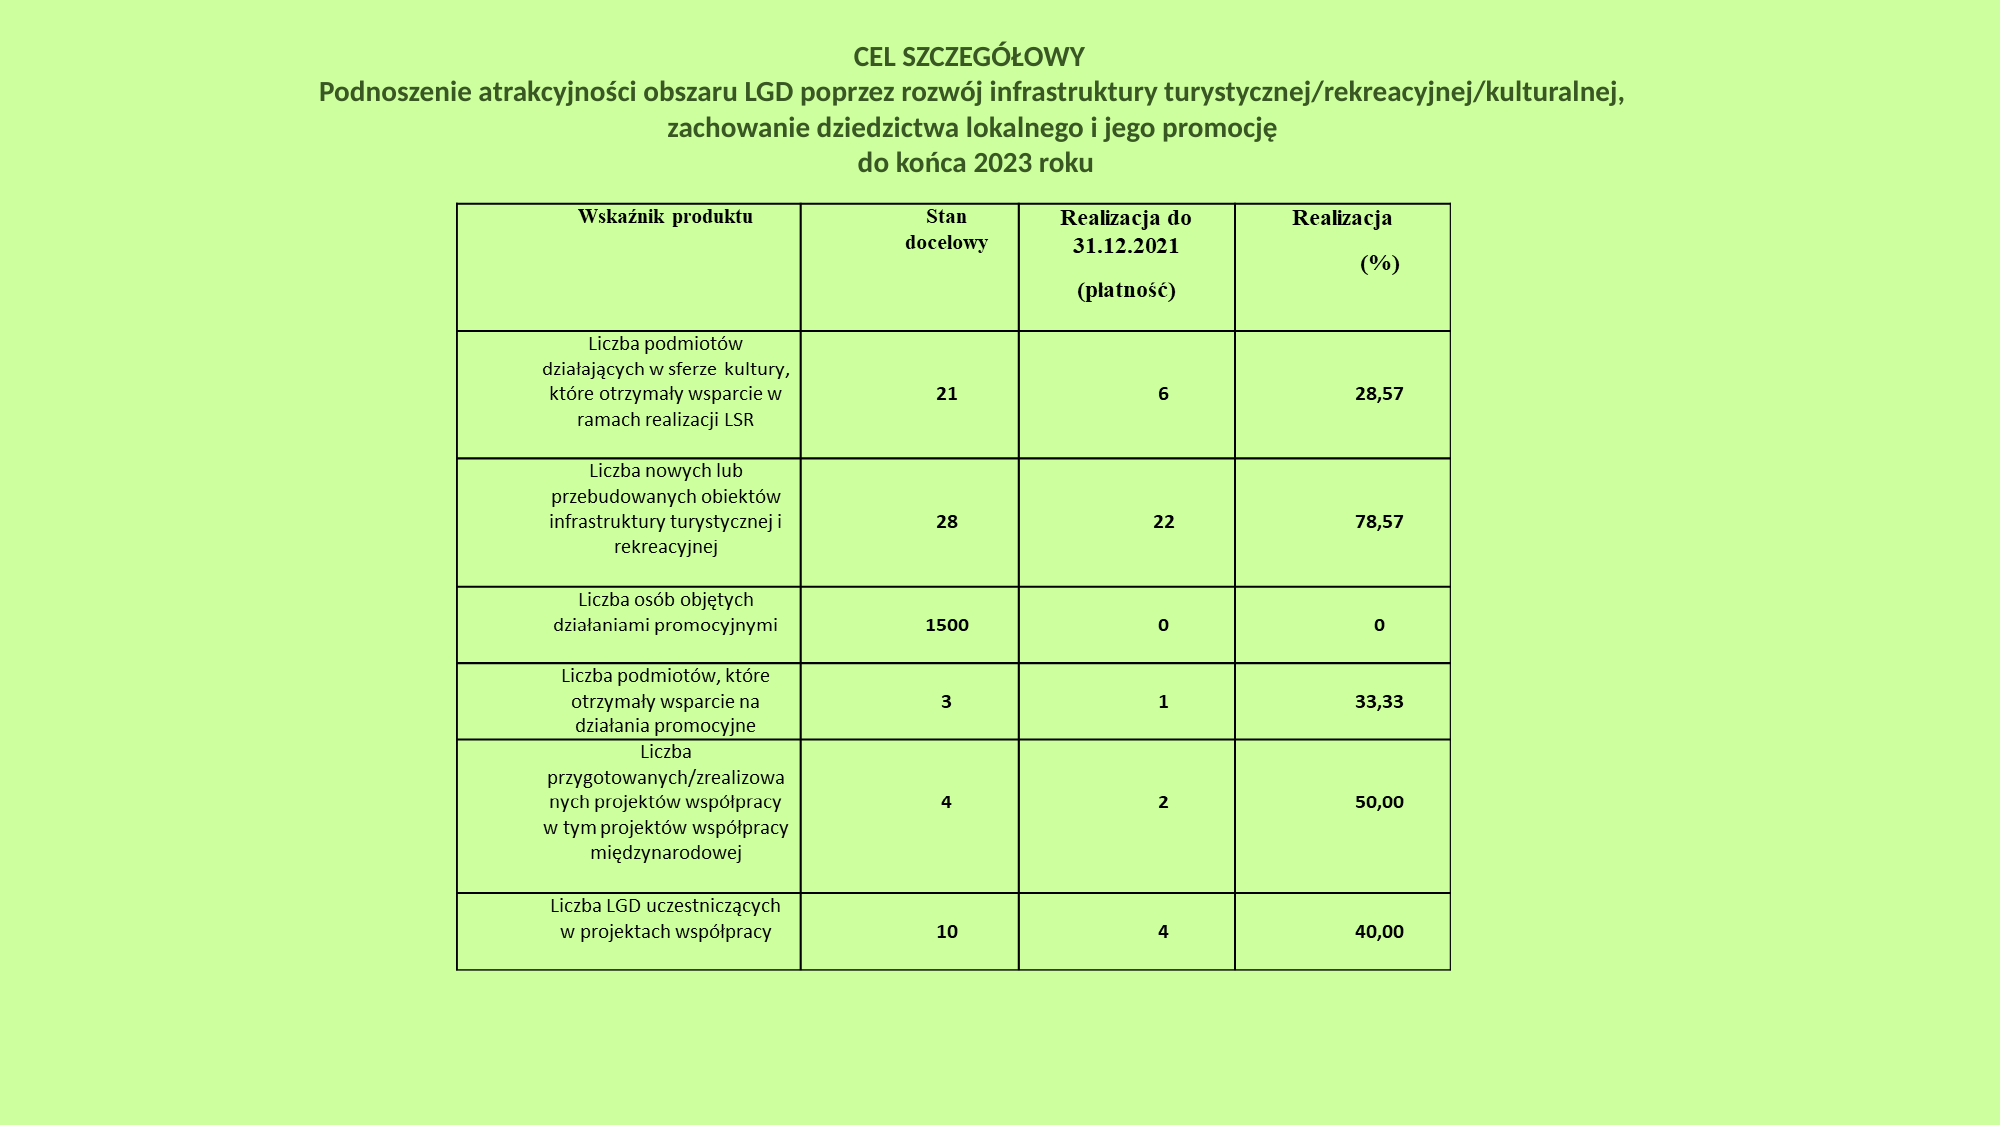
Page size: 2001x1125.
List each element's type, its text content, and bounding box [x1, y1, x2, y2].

title CEL SZCZEGÓŁOWY Podnoszenie atrakcyjności obszaru LGD poprzez rozwój infrastruktury turystycznej/rekreacyjnej/kulturalnej, zachowanie dziedzictwa lokalnego i jego promocję do końca 2023 roku [267, 19, 1678, 236]
picture [456, 196, 1451, 971]
